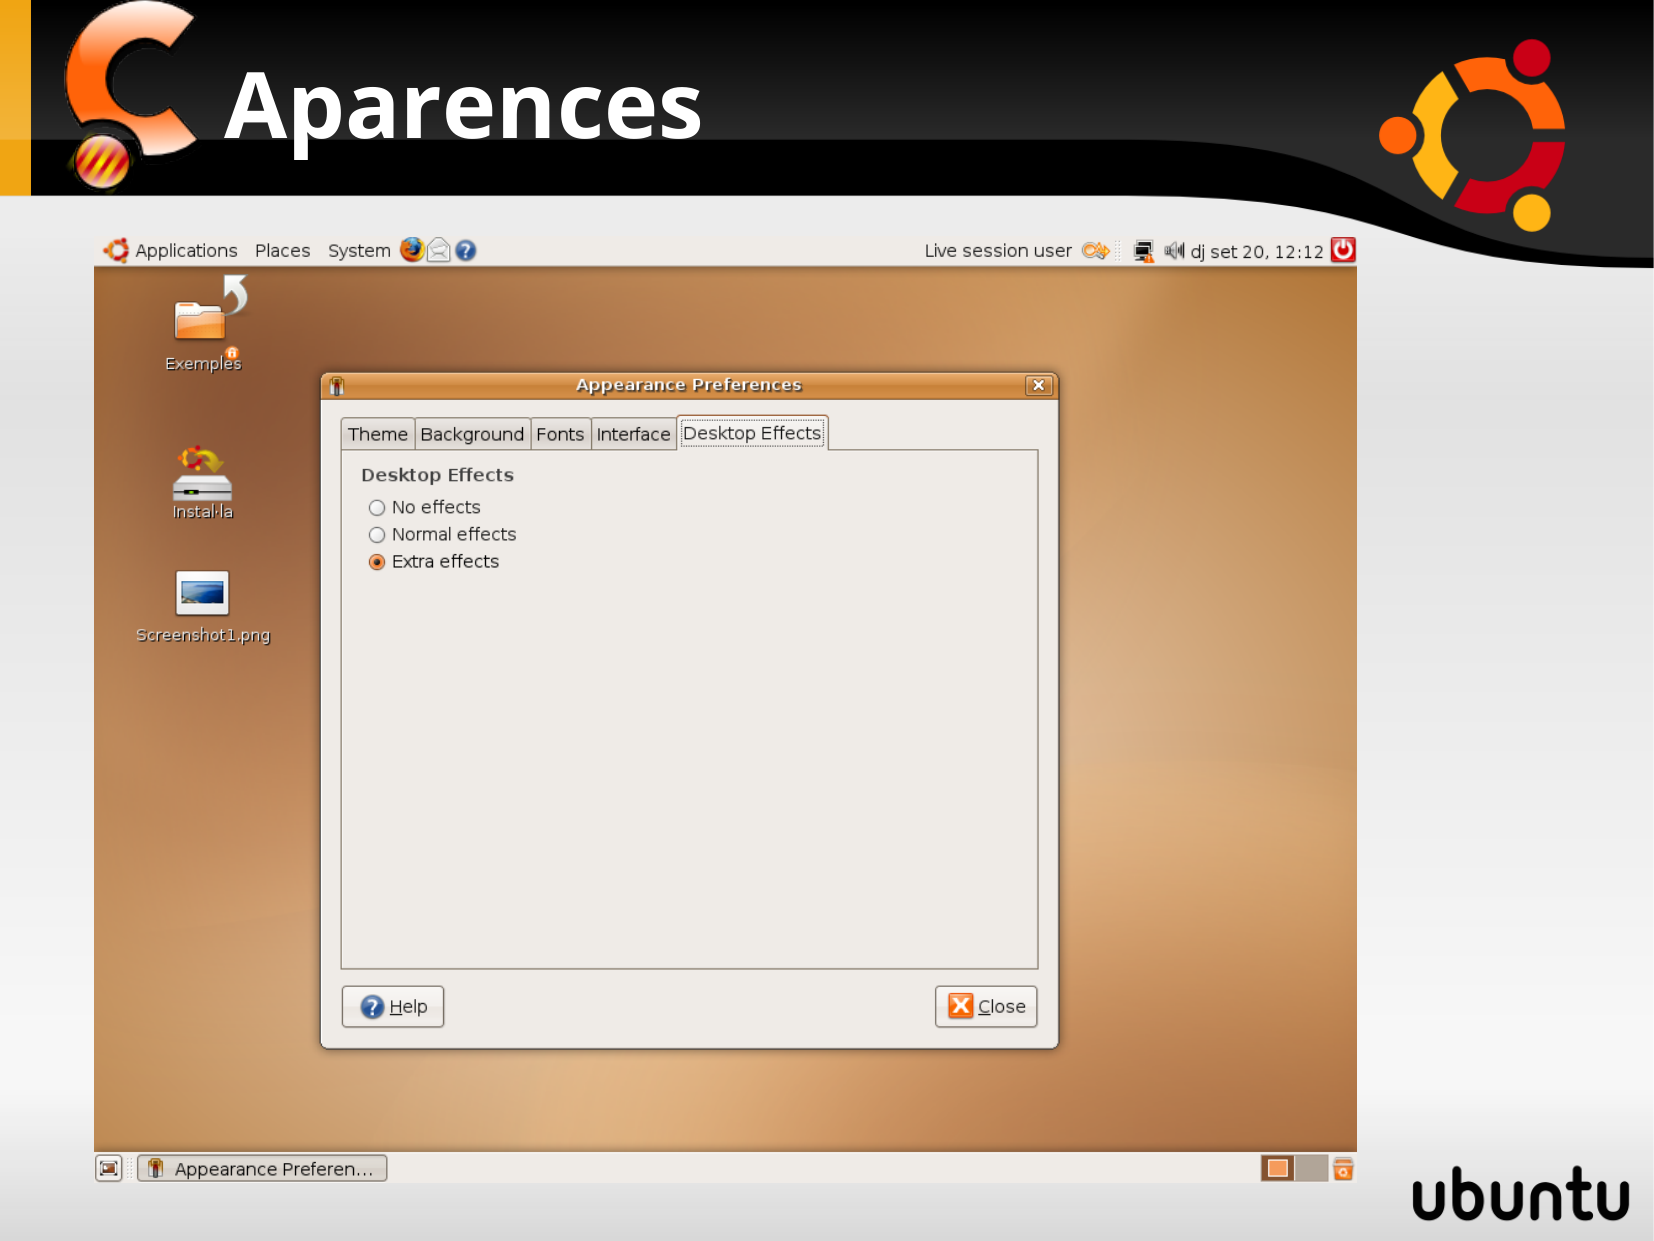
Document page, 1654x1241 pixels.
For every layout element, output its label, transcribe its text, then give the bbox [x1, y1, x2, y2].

picture [0, 0, 1654, 1241]
title Aparences [76, 0, 1565, 208]
